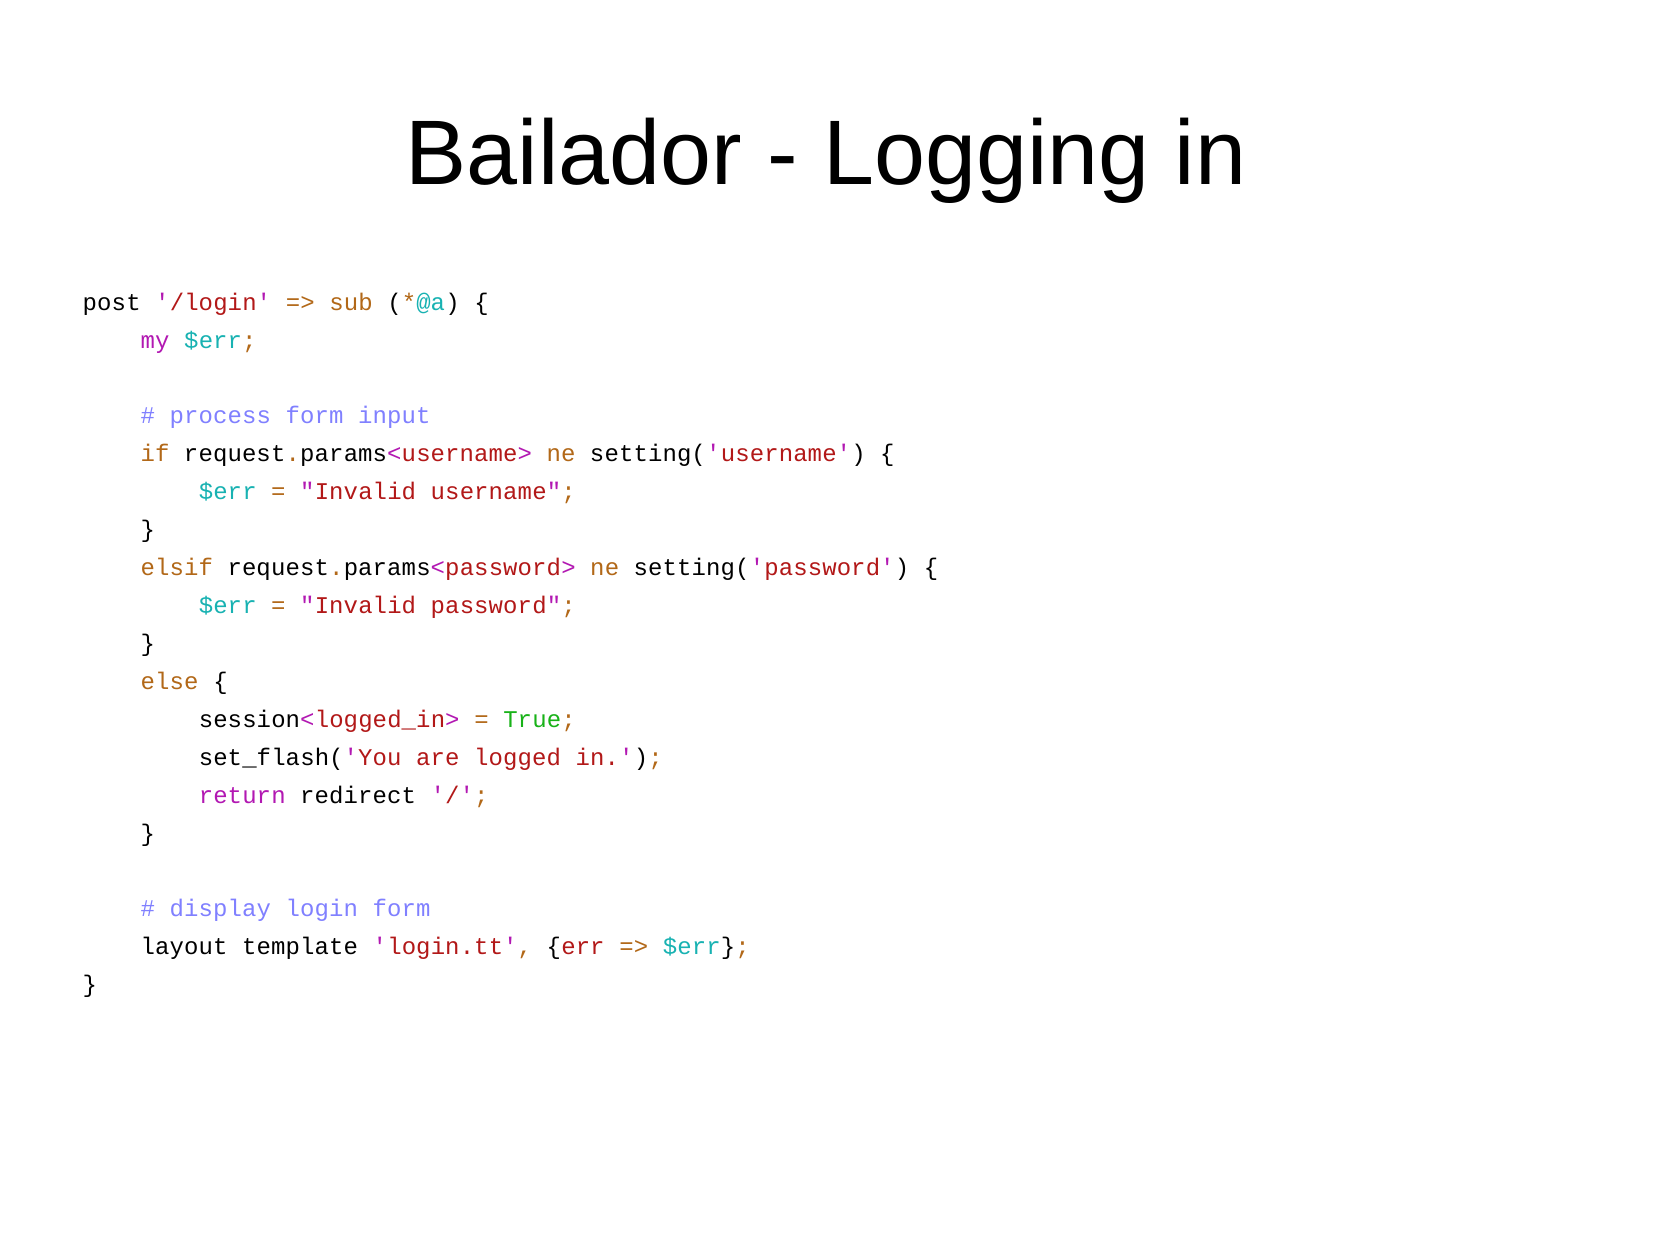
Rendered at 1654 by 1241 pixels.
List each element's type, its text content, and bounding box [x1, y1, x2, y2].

title Bailador - Logging in [82, 49, 1571, 257]
list post '/login' => sub (*@a) { my $err; # process form input if request.params<username> ne setting('username') { $err = "Invalid username"; } elsif request.params<password> ne setting('password') { $err = "Invalid password"; } else { session<logged_in> = True; set_flash('You are logged in.'); return redirect '/'; } # display login form layout template 'login.tt', {err => $err}; } [82, 290, 1571, 1010]
